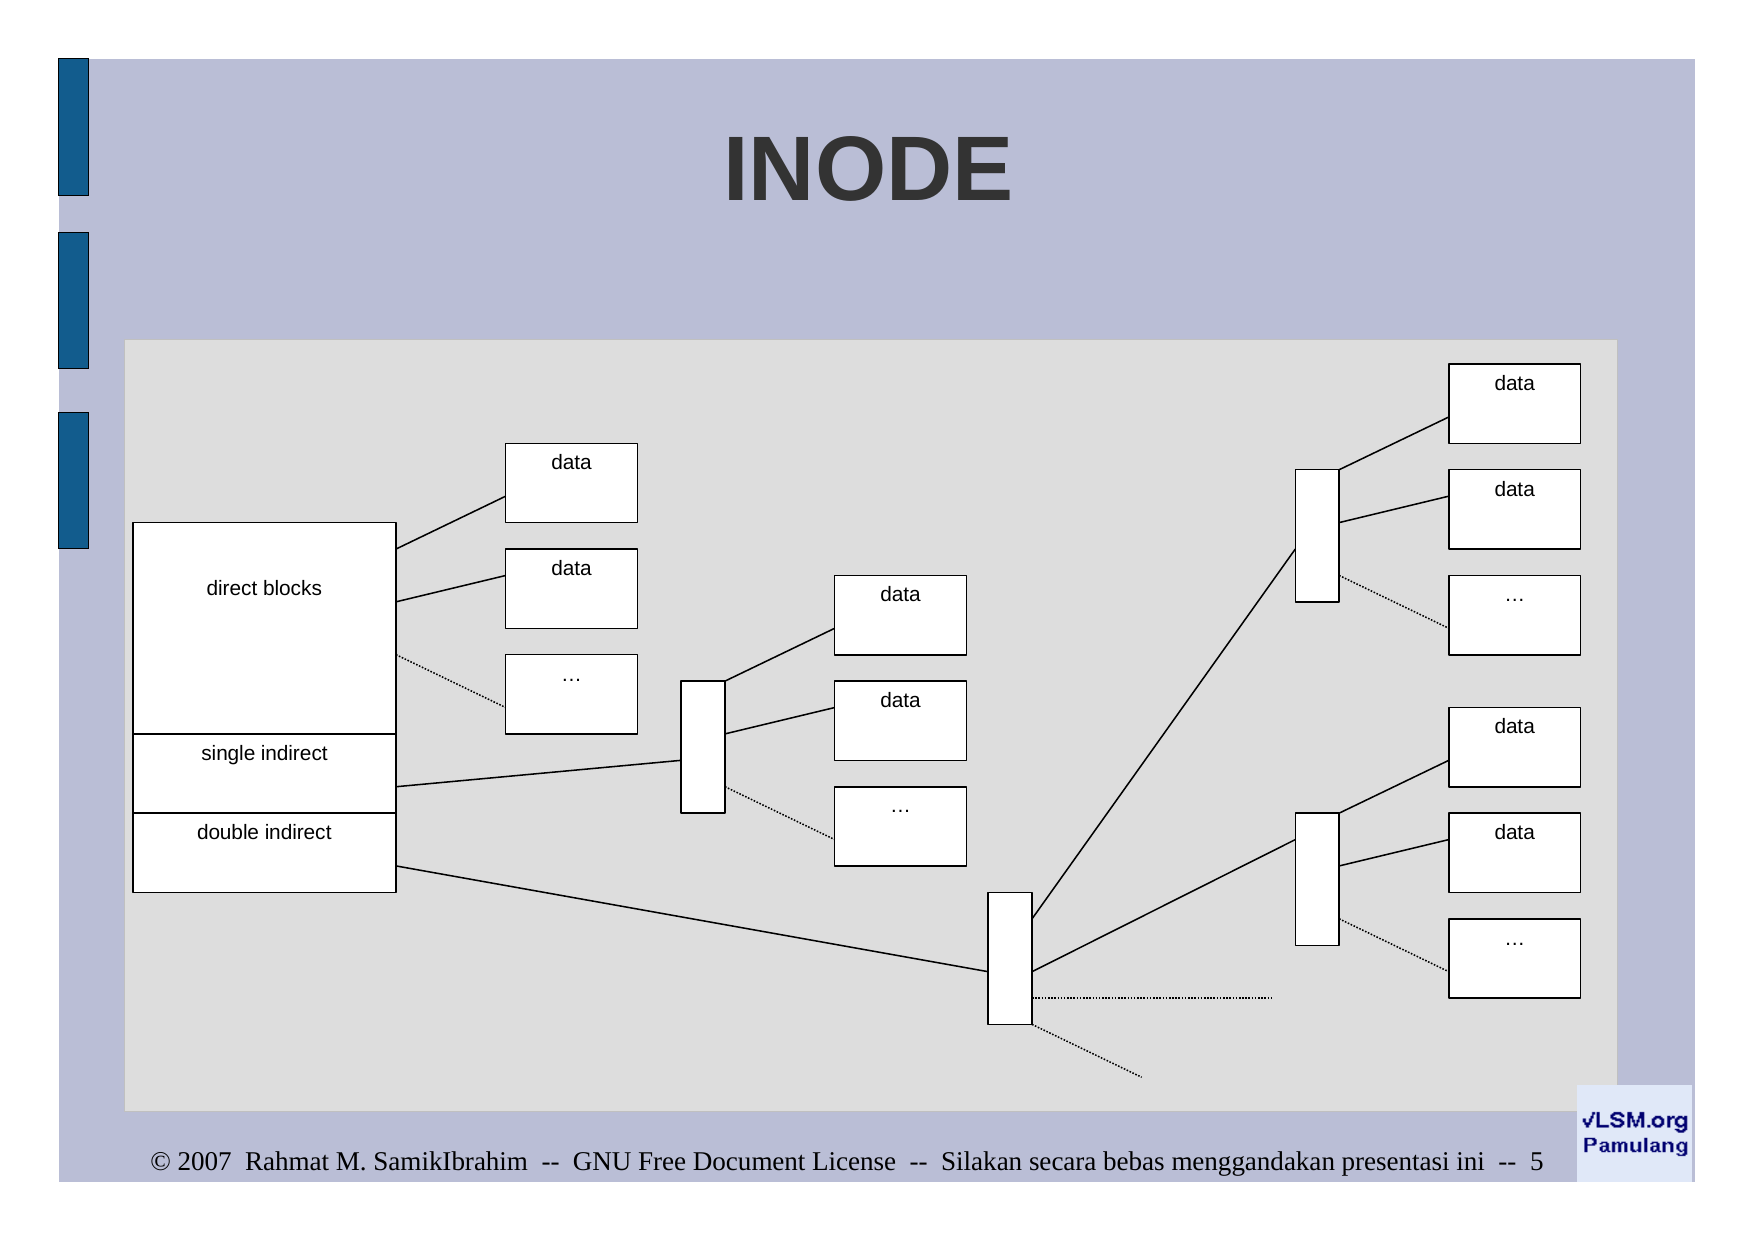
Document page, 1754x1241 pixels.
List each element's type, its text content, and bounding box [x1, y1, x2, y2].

text_box data [1448, 469, 1581, 550]
text_box direct blocks [132, 522, 397, 733]
text_box data [1448, 364, 1581, 444]
text_box … [505, 654, 638, 735]
text_box data [505, 443, 638, 523]
text_box … [834, 786, 967, 867]
text_box data [1448, 813, 1581, 893]
text_box … [1448, 918, 1581, 999]
picture [1577, 1085, 1692, 1182]
text_box [1295, 813, 1340, 946]
text_box [988, 892, 1033, 1025]
text_box data [1448, 707, 1581, 787]
text_box single indirect [132, 733, 397, 812]
text_box [681, 681, 726, 814]
text_box [1295, 469, 1340, 602]
text_box … [1448, 575, 1581, 655]
title INODE [169, 74, 1568, 263]
text_box data [505, 549, 638, 629]
text_box data [834, 681, 967, 761]
text_box data [834, 575, 967, 655]
text_box double indirect [132, 813, 397, 893]
